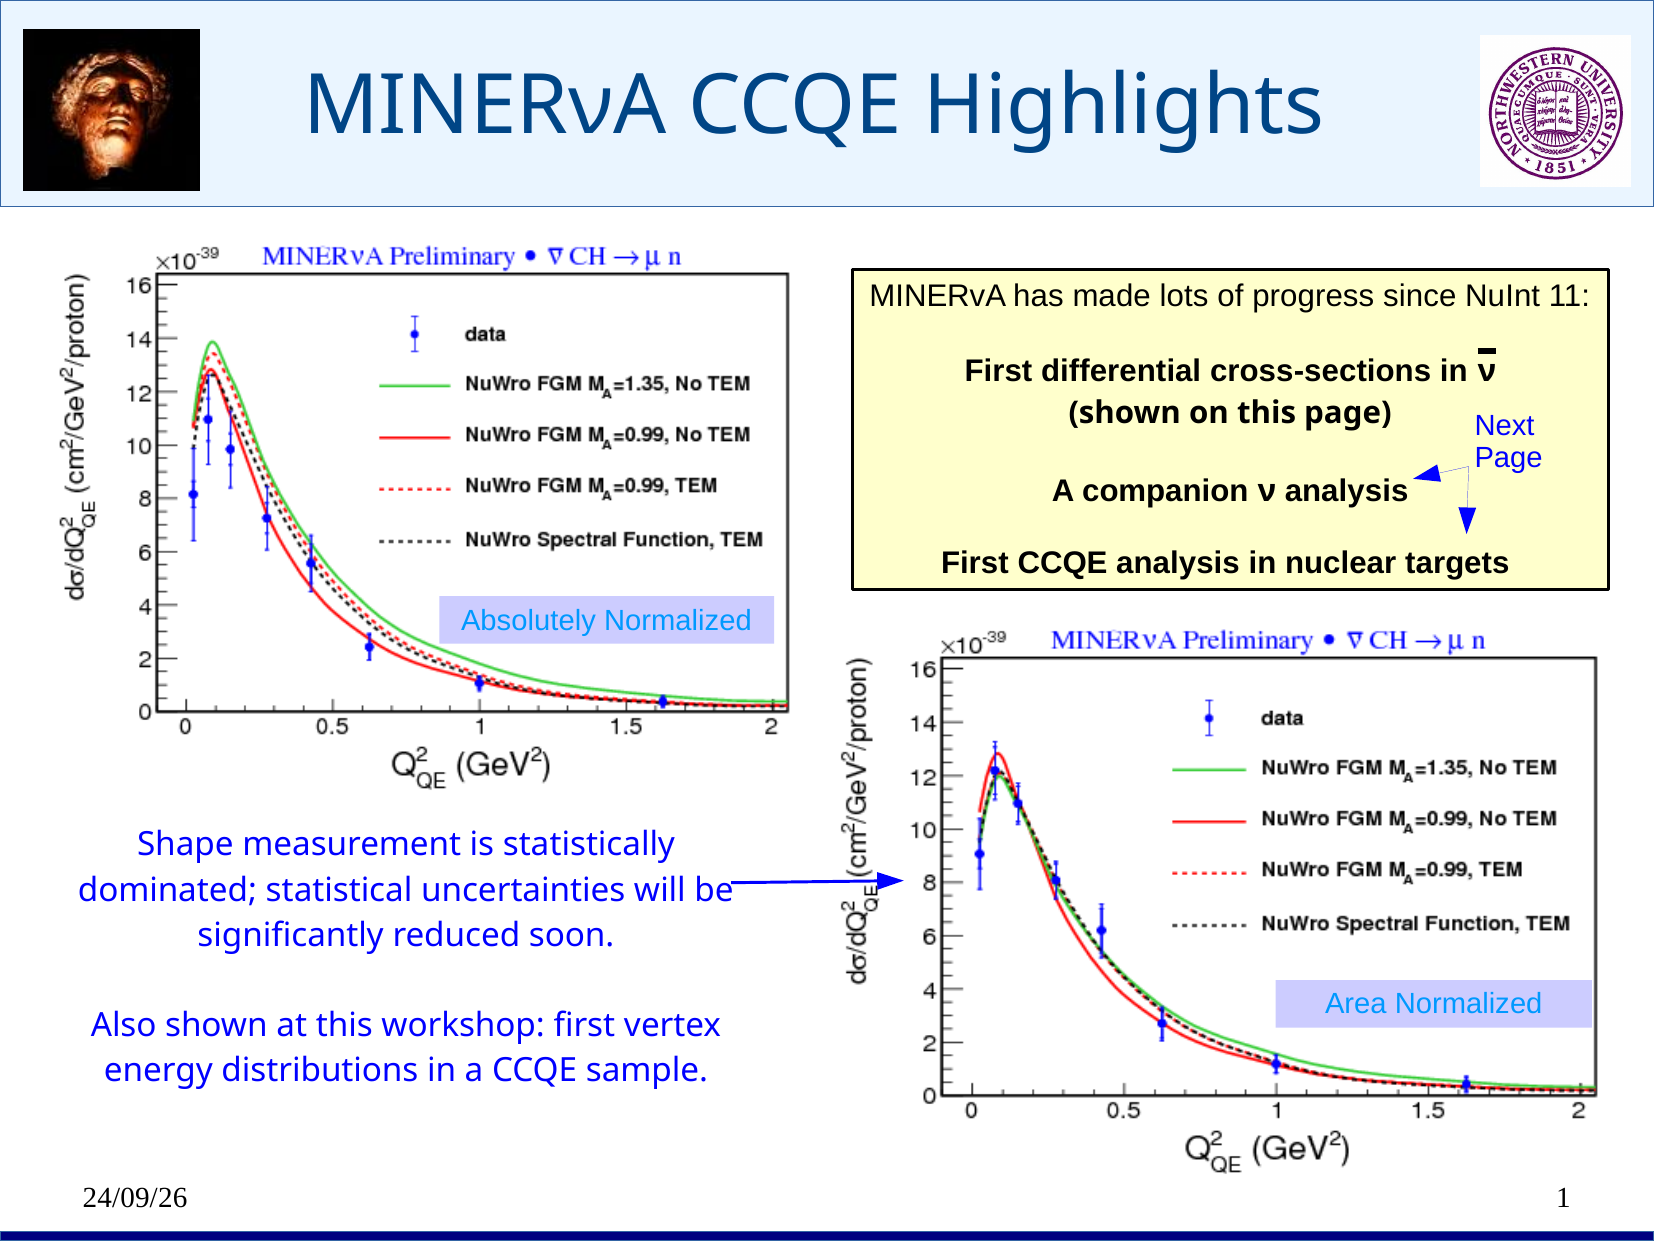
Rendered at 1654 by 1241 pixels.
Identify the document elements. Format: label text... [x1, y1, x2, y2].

text_box Area Normalized [1275, 980, 1592, 1028]
text_box MINERvA has made lots of progress since NuInt 11: First differential cross-sections in ν (shown on this page) A companion ν analysis First CCQE analysis in nuclear targets [852, 269, 1609, 572]
picture [22, 222, 1613, 1182]
text_box Absolutely Normalized [439, 596, 775, 644]
picture [1480, 35, 1631, 187]
picture [23, 29, 200, 191]
text_box Shape measurement is statistically dominated; statistical uncertainties will be significantly reduced soon. Also shown at this workshop: first vertex energy distributions in a CCQE sample. [52, 812, 761, 1081]
title MINERνA CCQE Highlights [70, 27, 1559, 176]
text_box Next Page [1459, 401, 1586, 482]
